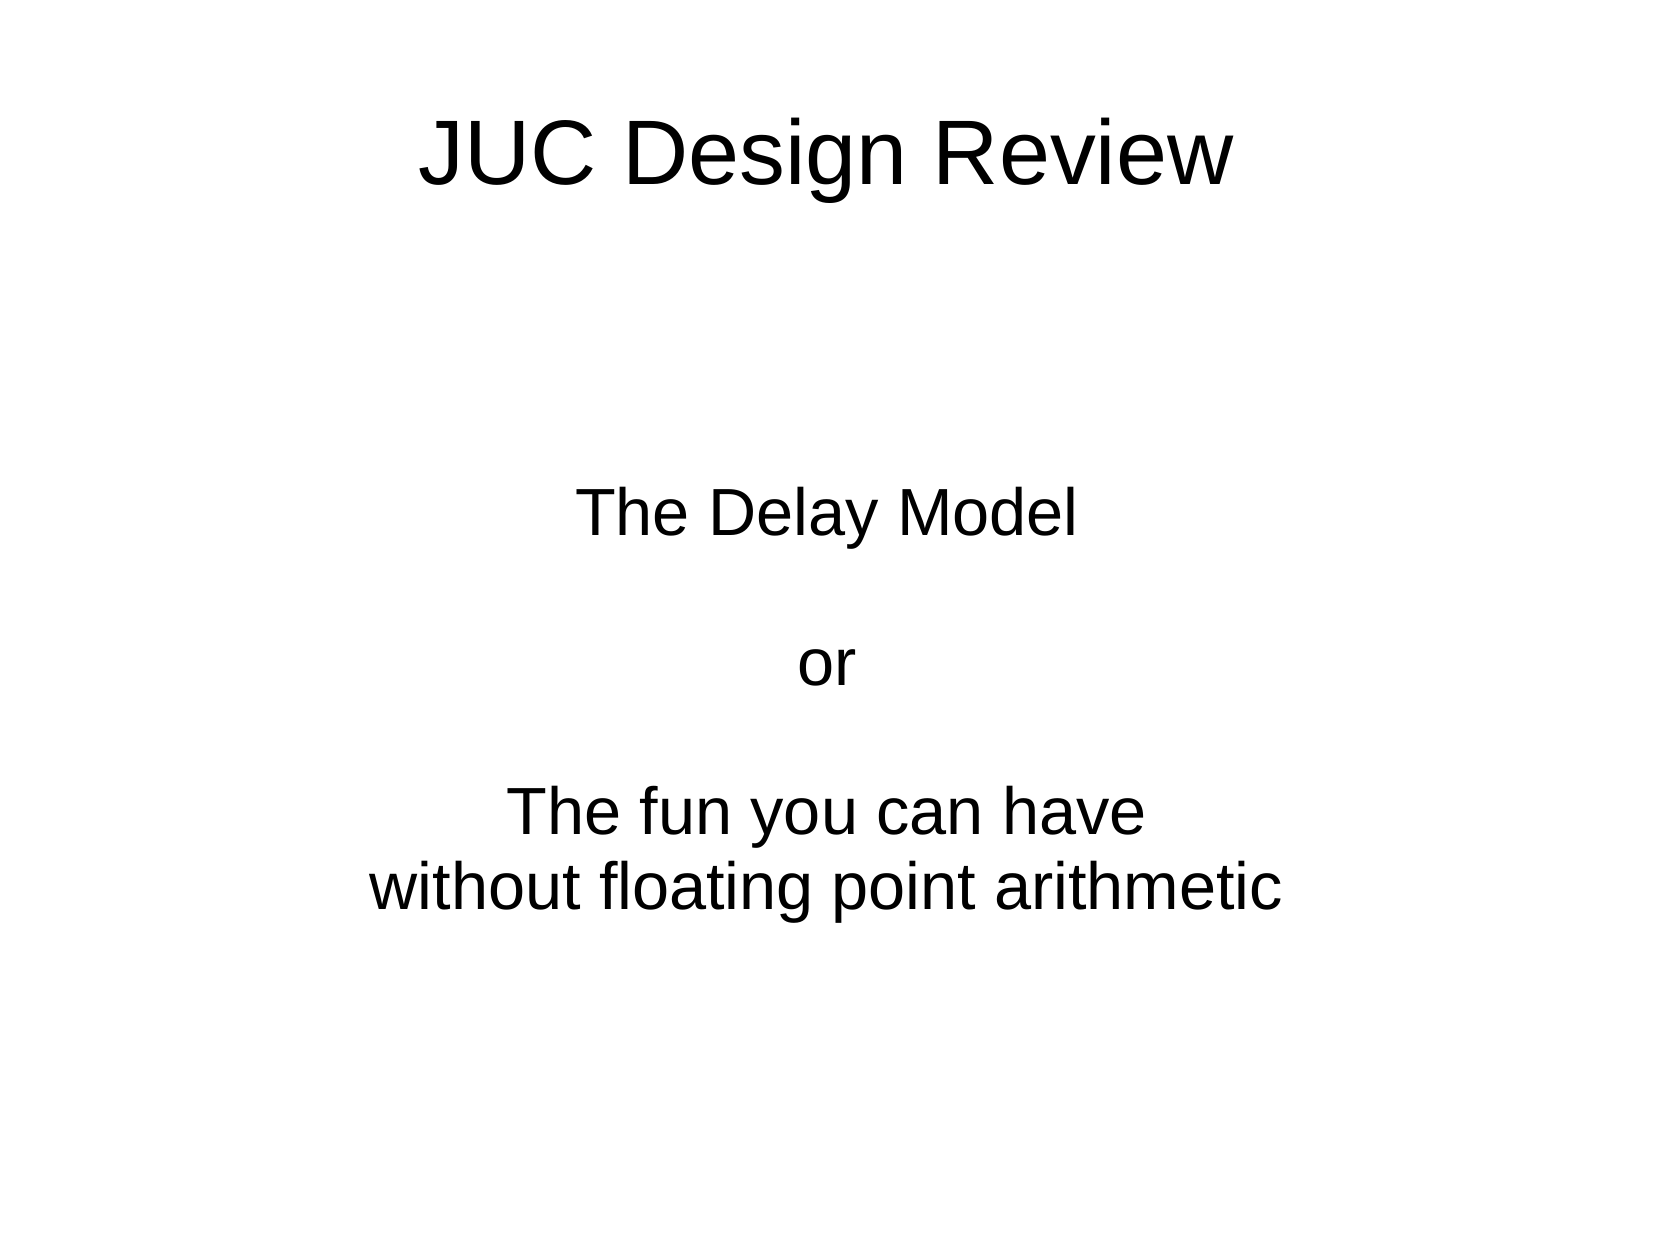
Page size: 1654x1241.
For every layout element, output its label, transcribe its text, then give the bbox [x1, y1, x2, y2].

subtitle The Delay Model or The fun you can have without floating point arithmetic [82, 290, 1571, 1109]
title JUC Design Review [82, 49, 1571, 257]
